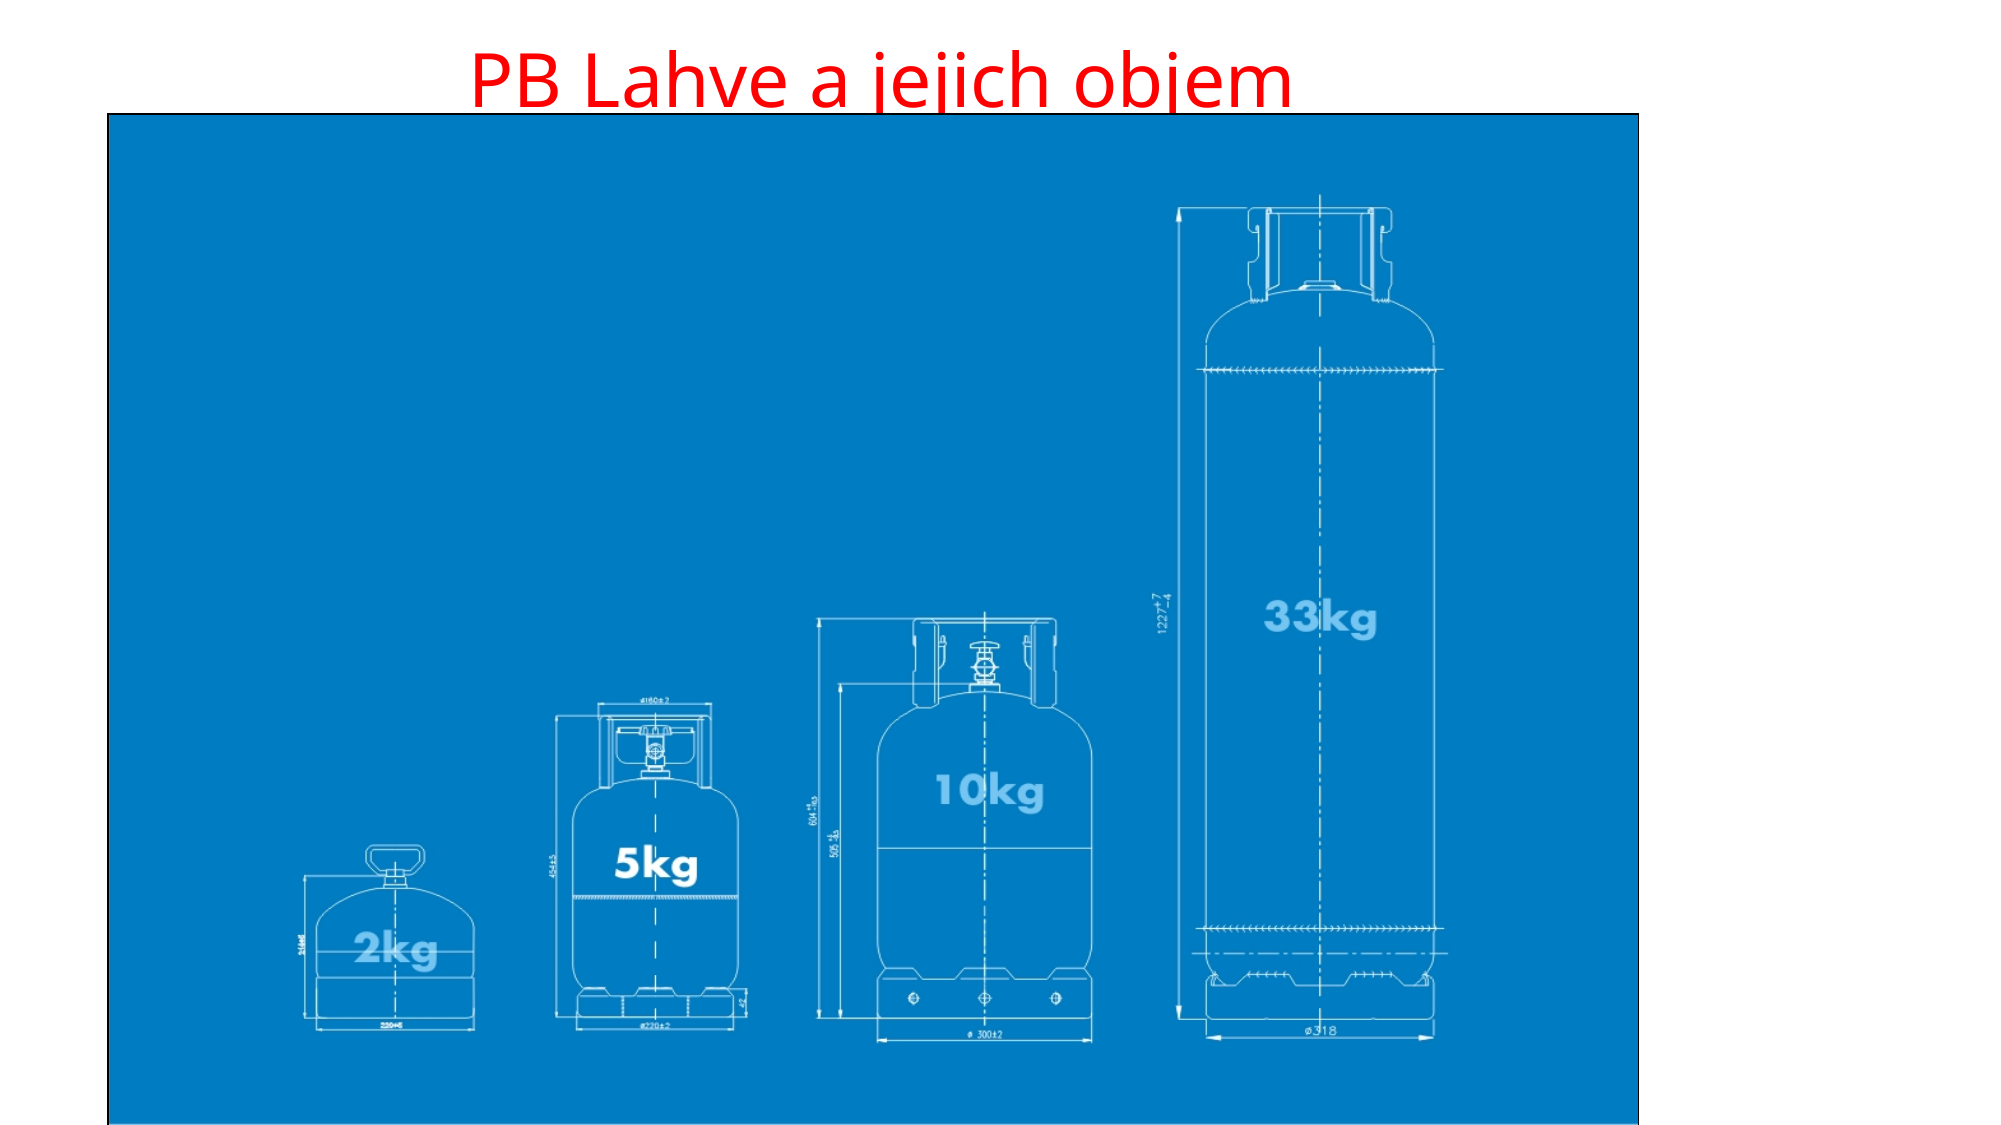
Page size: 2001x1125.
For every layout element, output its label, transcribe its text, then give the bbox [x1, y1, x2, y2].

title PB Lahve a jejich objem [177, 0, 1588, 113]
picture [108, 114, 1638, 1125]
